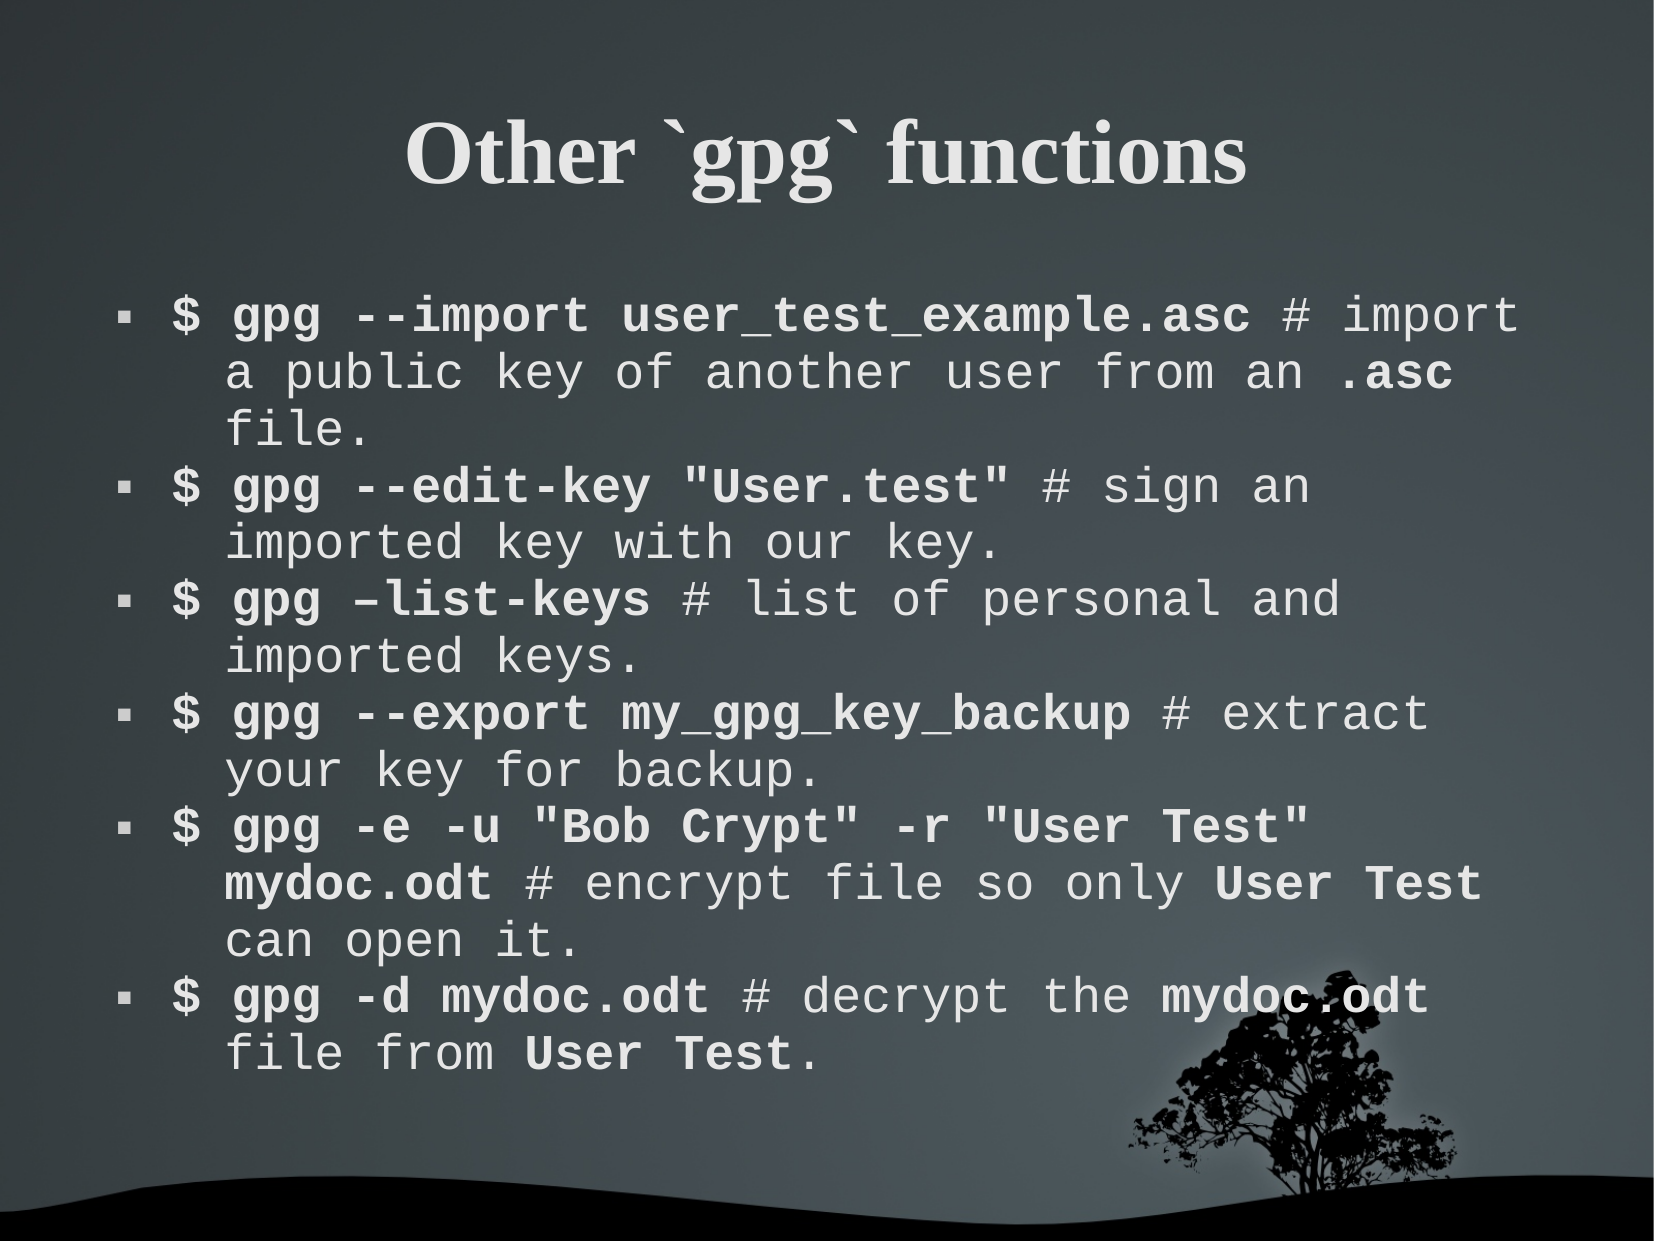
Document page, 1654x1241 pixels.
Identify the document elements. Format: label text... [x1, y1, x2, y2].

picture [0, 0, 1654, 1241]
list $ gpg --import user_test_example.asc # import a public key of another user from an .asc file. $ gpg --edit-key "User.test" # sign an imported key with our key. $ gpg –list-keys # list of personal and imported keys. $ gpg --export my_gpg_key_backup # extract your key for backup. $ gpg -e -u "Bob Crypt" -r "User Test" mydoc.odt # encrypt file so only User Test can open it. $ gpg -d mydoc.odt # decrypt the mydoc.odt file from User Test. [82, 290, 1571, 1109]
title Other `gpg` functions [82, 49, 1571, 257]
